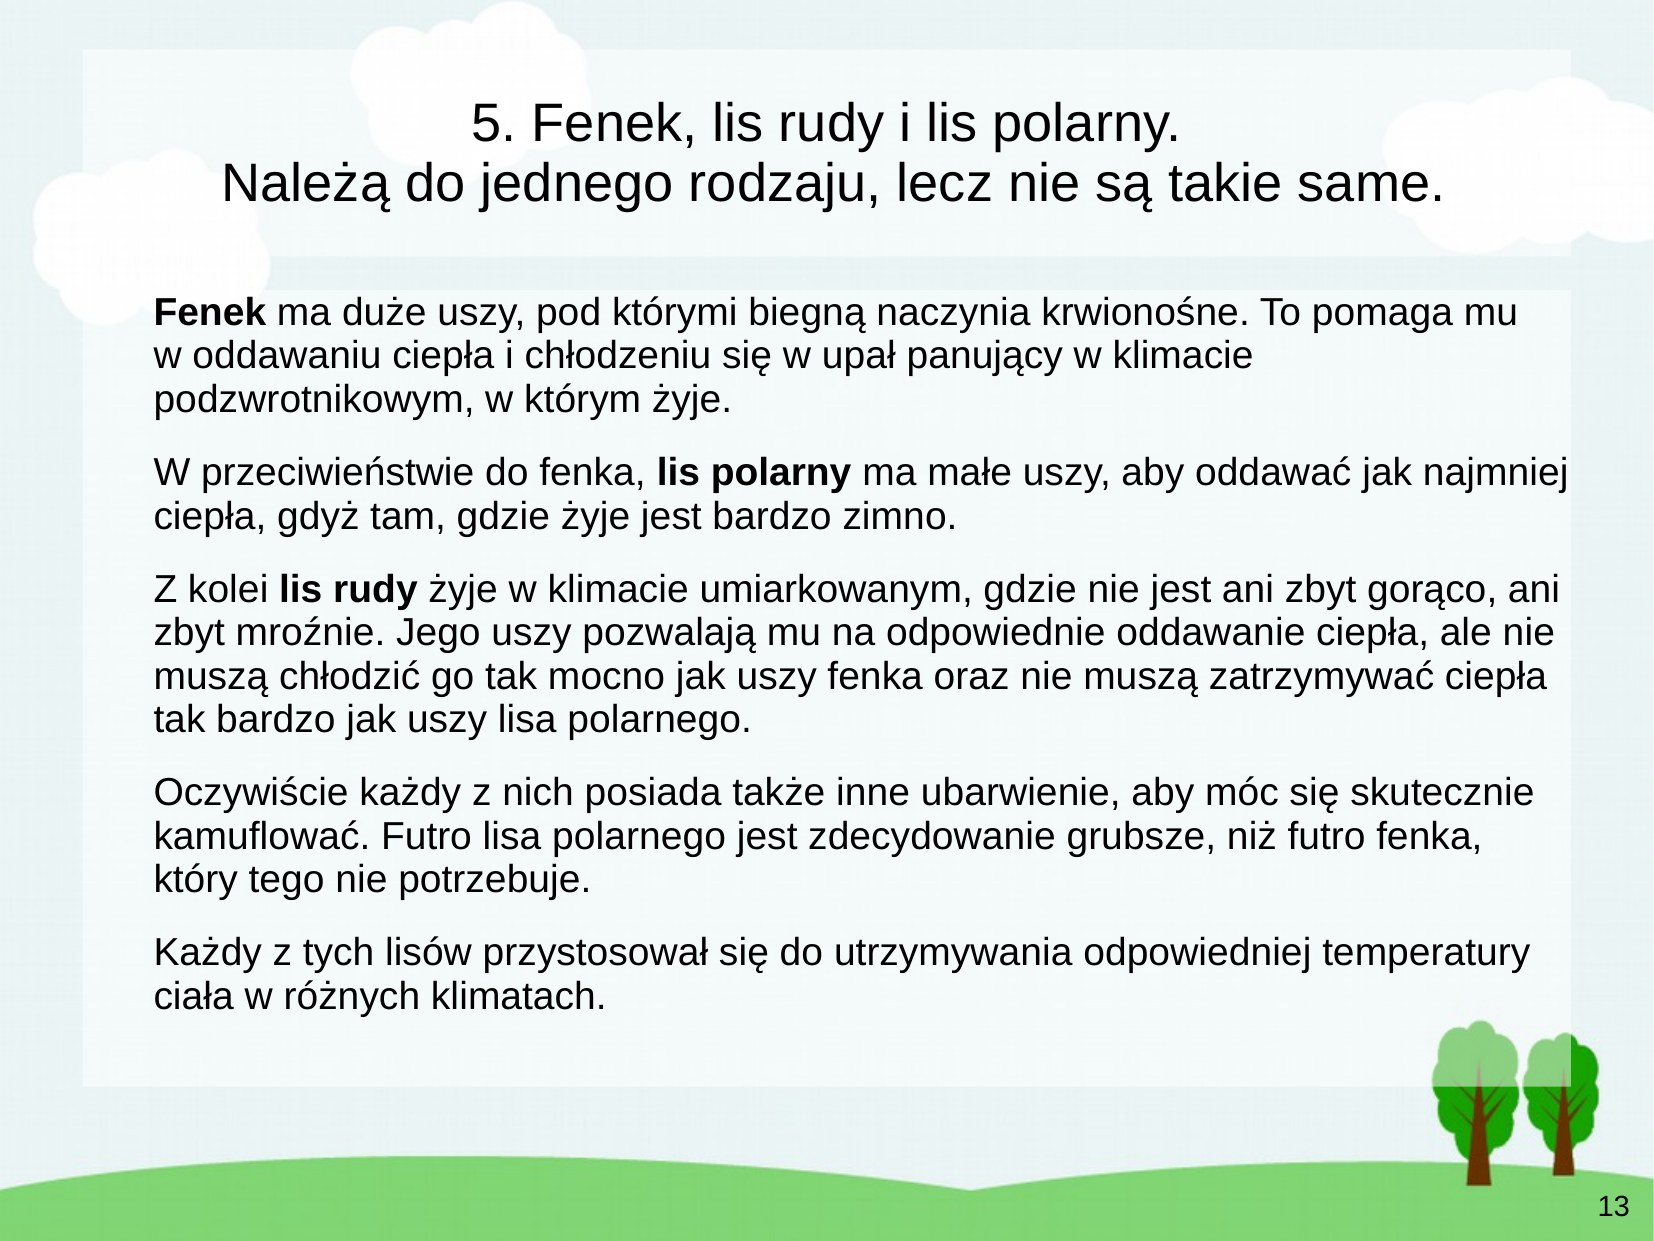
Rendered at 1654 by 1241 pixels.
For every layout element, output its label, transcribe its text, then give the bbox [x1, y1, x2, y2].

title 5. Fenek, lis rudy i lis polarny. Należą do jednego rodzaju, lecz nie są takie same. [82, 49, 1571, 257]
picture [0, 0, 1654, 1241]
list Fenek ma duże uszy, pod którymi biegną naczynia krwionośne. To pomaga mu w oddawaniu ciepła i chłodzeniu się w upał panujący w klimacie podzwrotnikowym, w którym żyje. W przeciwieństwie do fenka, lis polarny ma małe uszy, aby oddawać jak najmniej ciepła, gdyż tam, gdzie żyje jest bardzo zimno. Z kolei lis rudy żyje w klimacie umiarkowanym, gdzie nie jest ani zbyt gorąco, ani zbyt mroźnie. Jego uszy pozwalają mu na odpowiednie oddawanie ciepła, ale nie muszą chłodzić go tak mocno jak uszy fenka oraz nie muszą zatrzymywać ciepła tak bardzo jak uszy lisa polarnego. Oczywiście każdy z nich posiada także inne ubarwienie, aby móc się skutecznie kamuflować. Futro lisa polarnego jest zdecydowanie grubsze, niż futro fenka, który tego nie potrzebuje. Każdy z tych lisów przystosował się do utrzymywania odpowiedniej temperatury ciała w różnych klimatach. [82, 290, 1571, 1087]
